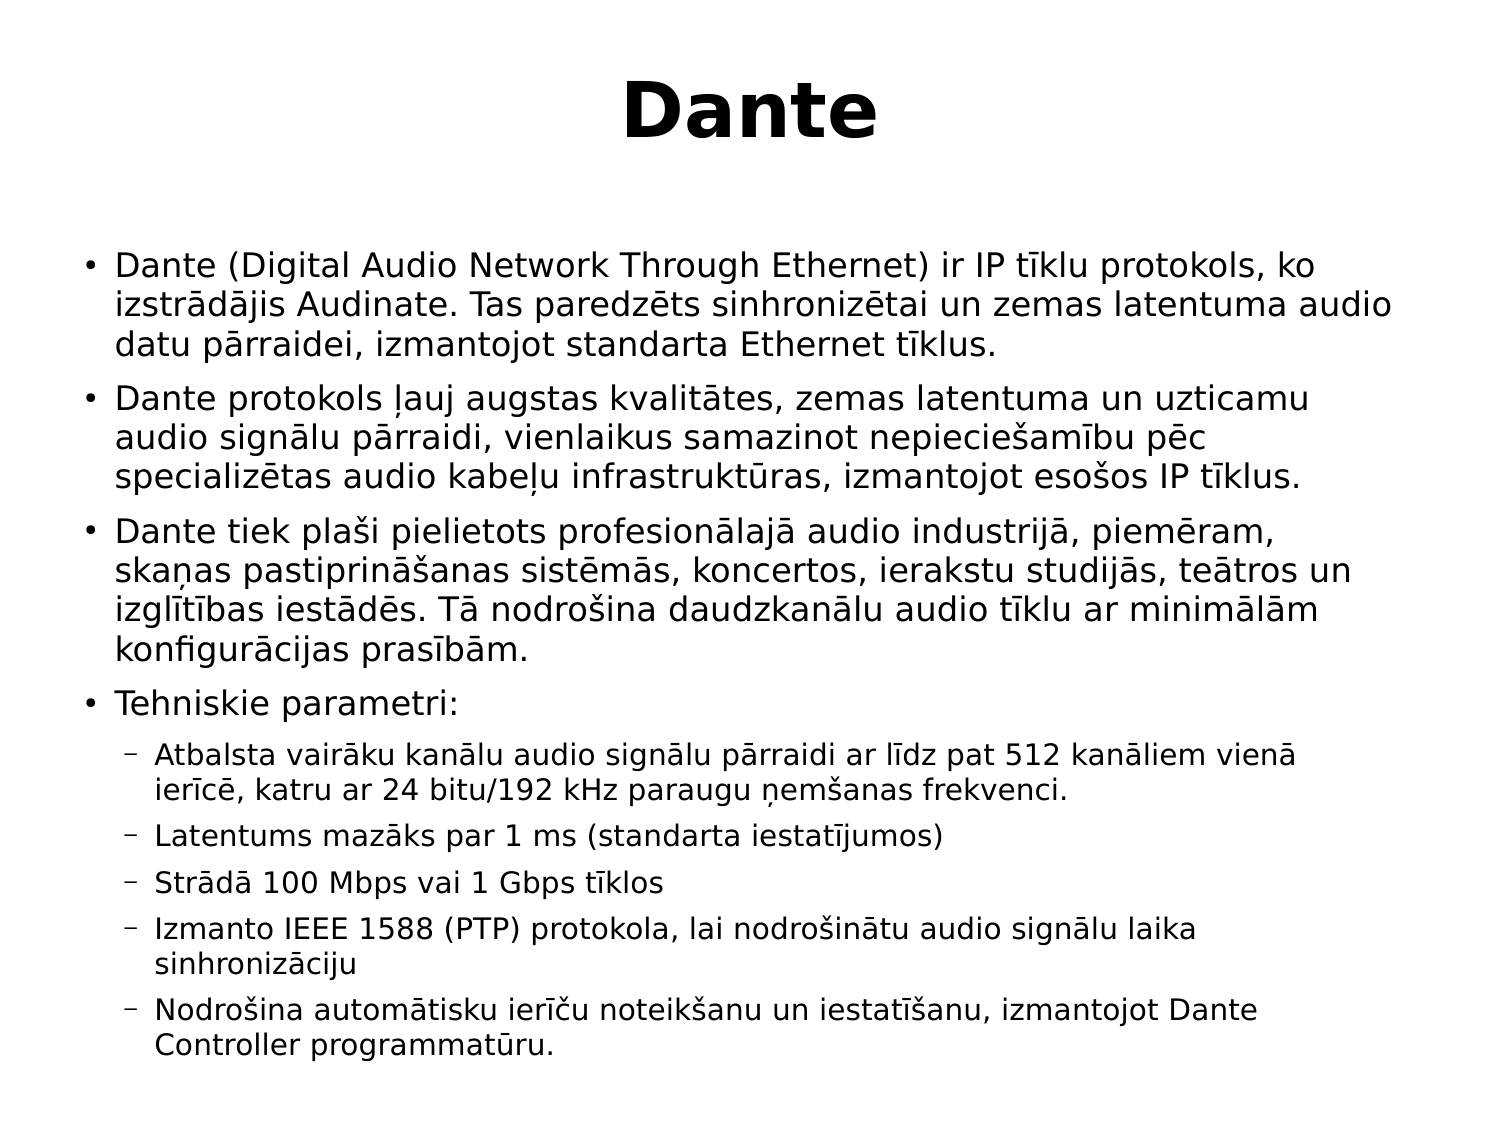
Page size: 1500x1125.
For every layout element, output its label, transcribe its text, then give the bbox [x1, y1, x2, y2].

title Dante [75, 44, 1425, 177]
list Dante (Digital Audio Network Through Ethernet) ir IP tīklu protokols, ko izstrādājis Audinate. Tas paredzēts sinhronizētai un zemas latentuma audio datu pārraidei, izmantojot standarta Ethernet tīklus. Dante protokols ļauj augstas kvalitātes, zemas latentuma un uzticamu audio signālu pārraidi, vienlaikus samazinot nepieciešamību pēc specializētas audio kabeļu infrastruktūras, izmantojot esošos IP tīklus. Dante tiek plaši pielietots profesionālajā audio industrijā, piemēram, skaņas pastiprināšanas sistēmās, koncertos, ierakstu studijās, teātros un izglītības iestādēs. Tā nodrošina daudzkanālu audio tīklu ar minimālām konfigurācijas prasībām. Tehniskie parametri: Atbalsta vairāku kanālu audio signālu pārraidi ar līdz pat 512 kanāliem vienā ierīcē, katru ar 24 bitu/192 kHz paraugu ņemšanas frekvenci. Latentums mazāks par 1 ms (standarta iestatījumos) Strādā 100 Mbps vai 1 Gbps tīklos Izmanto IEEE 1588 (PTP) protokola, lai nodrošinātu audio signālu laika sinhronizāciju Nodrošina automātisku ierīču noteikšanu un iestatīšanu, izmantojot Dante Controller programmatūru. [75, 246, 1395, 1075]
